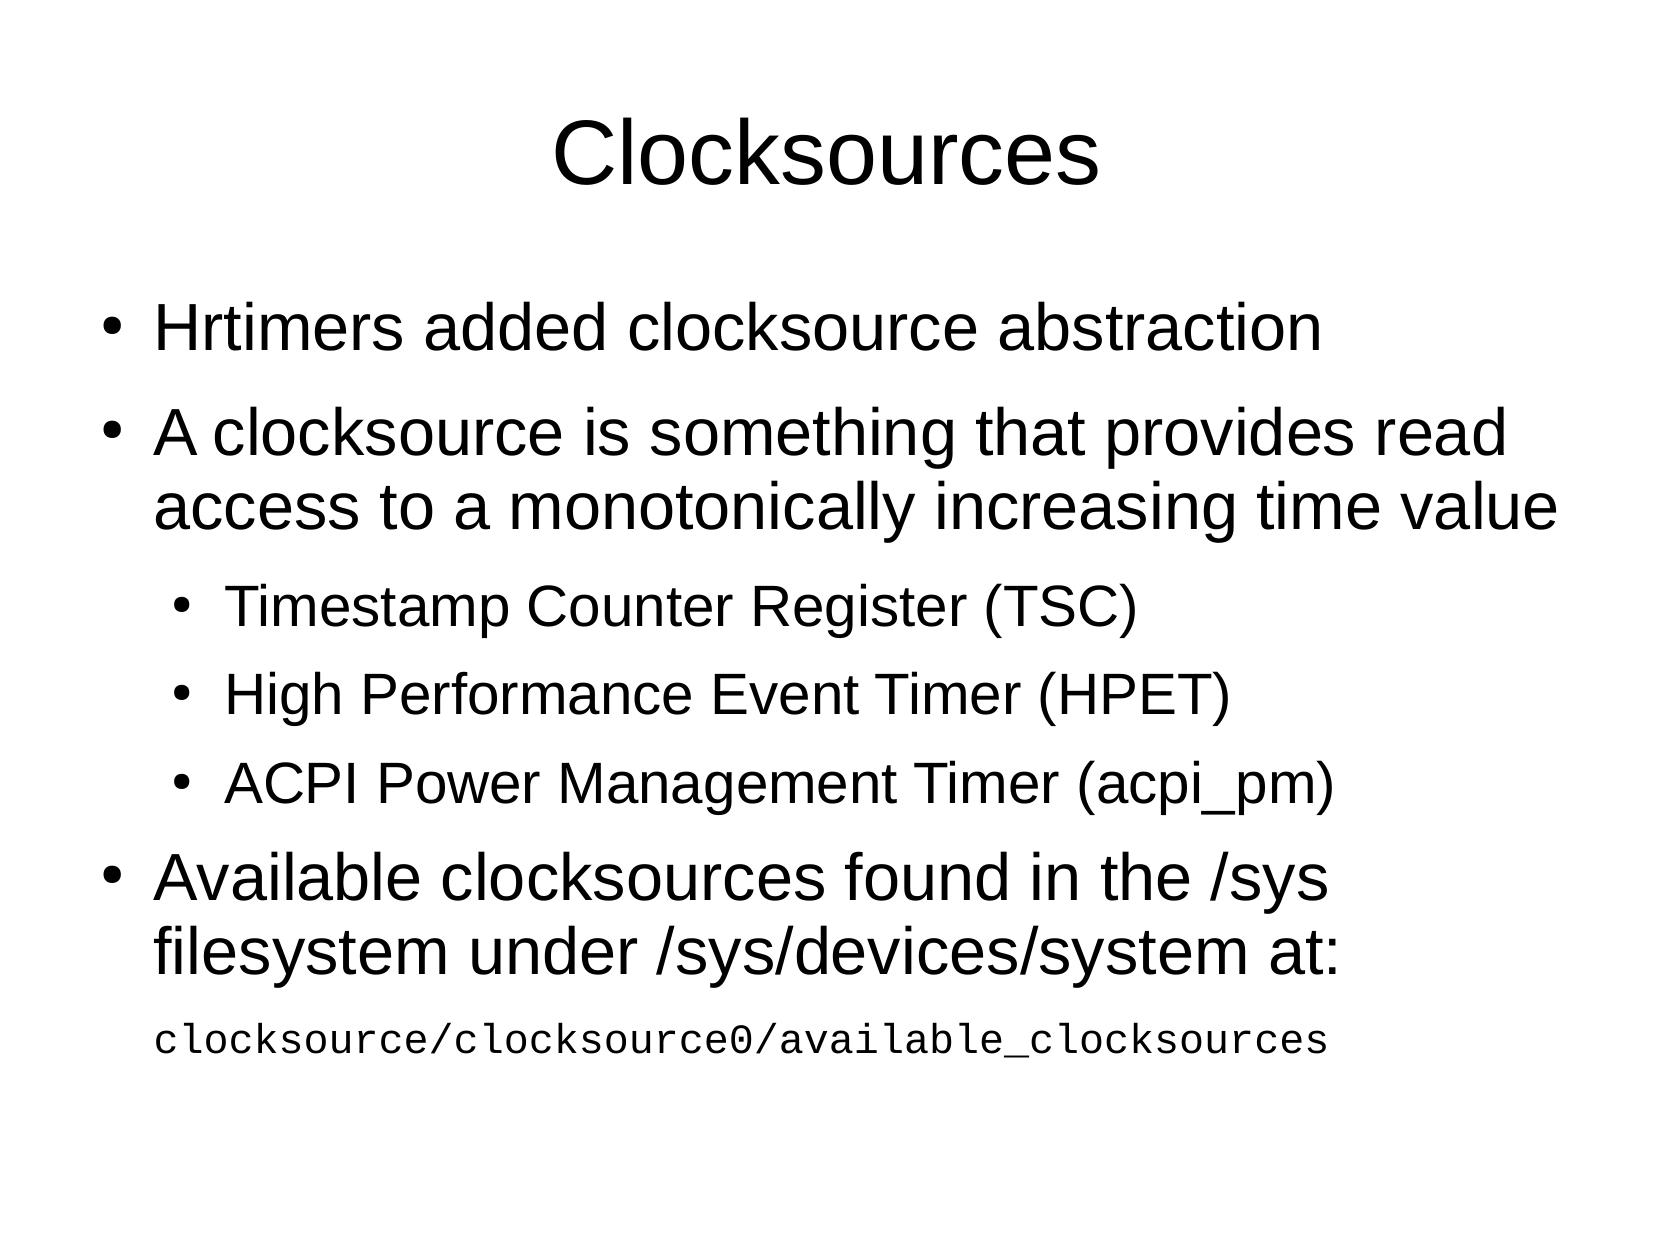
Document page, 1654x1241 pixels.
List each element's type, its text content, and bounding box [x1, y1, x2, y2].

list Hrtimers added clocksource abstraction A clocksource is something that provides read access to a monotonically increasing time value Timestamp Counter Register (TSC) High Performance Event Timer (HPET) ACPI Power Management Timer (acpi_pm) Available clocksources found in the /sys filesystem under /sys/devices/system at: clocksource/clocksource0/available_clocksources [82, 290, 1571, 1094]
title Clocksources [82, 56, 1571, 250]
